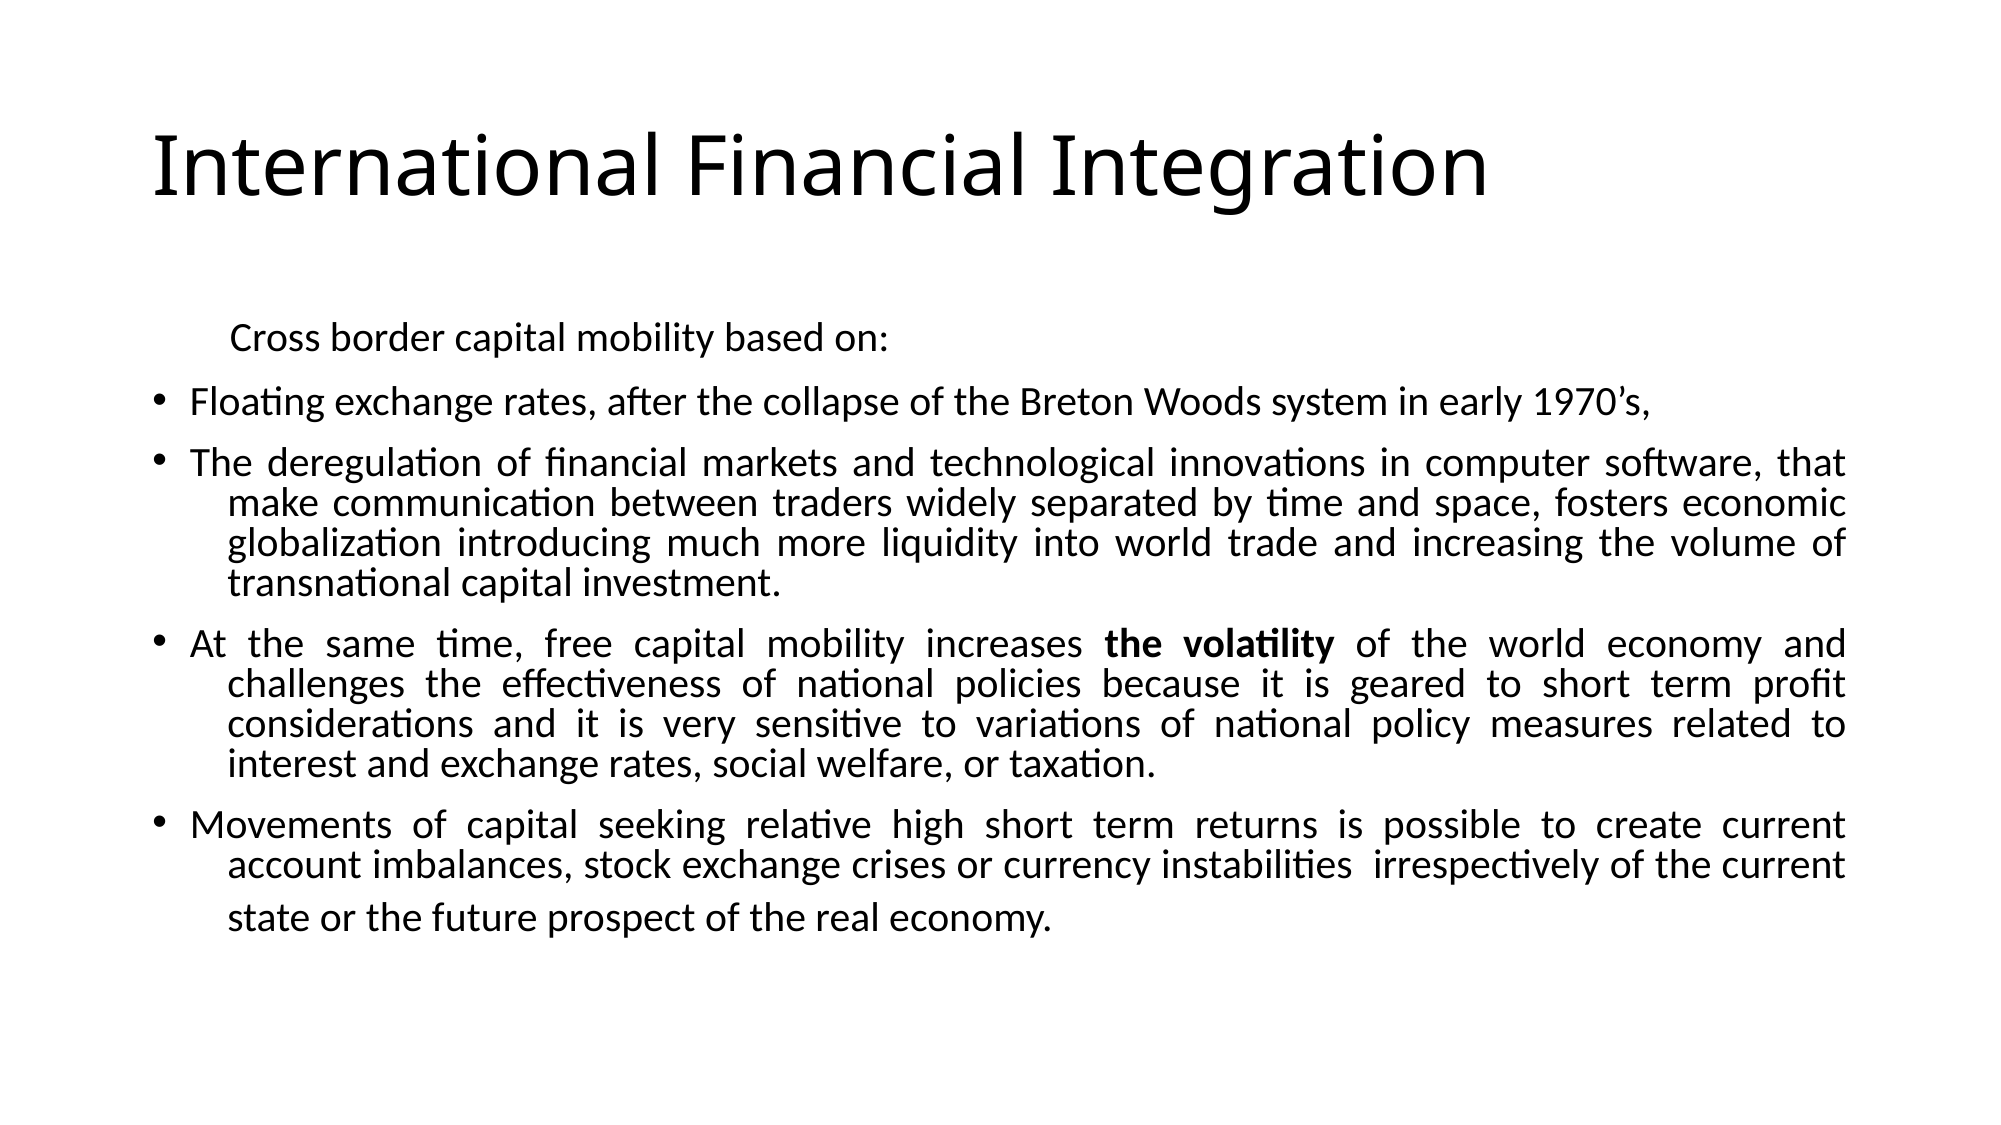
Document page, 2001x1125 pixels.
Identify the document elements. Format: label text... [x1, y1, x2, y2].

list Cross border capital mobility based on: Floating exchange rates, after the collapse of the Breton Woods system in early 1970’s, The deregulation of financial markets and technological innovations in computer software, that make communication between traders widely separated by time and space, fosters economic globalization introducing much more liquidity into world trade and increasing the volume of transnational capital investment. At the same time, free capital mobility increases the volatility of the world economy and challenges the effectiveness of national policies because it is geared to short term profit considerations and it is very sensitive to variations of national policy measures related to interest and exchange rates, social welfare, or taxation. Movements of capital seeking relative high short term returns is possible to create current account imbalances, stock exchange crises or currency instabilities irrespectively of the current state or the future prospect of the real economy. [137, 299, 1863, 1014]
title International Financial Integration [137, 59, 1863, 278]
